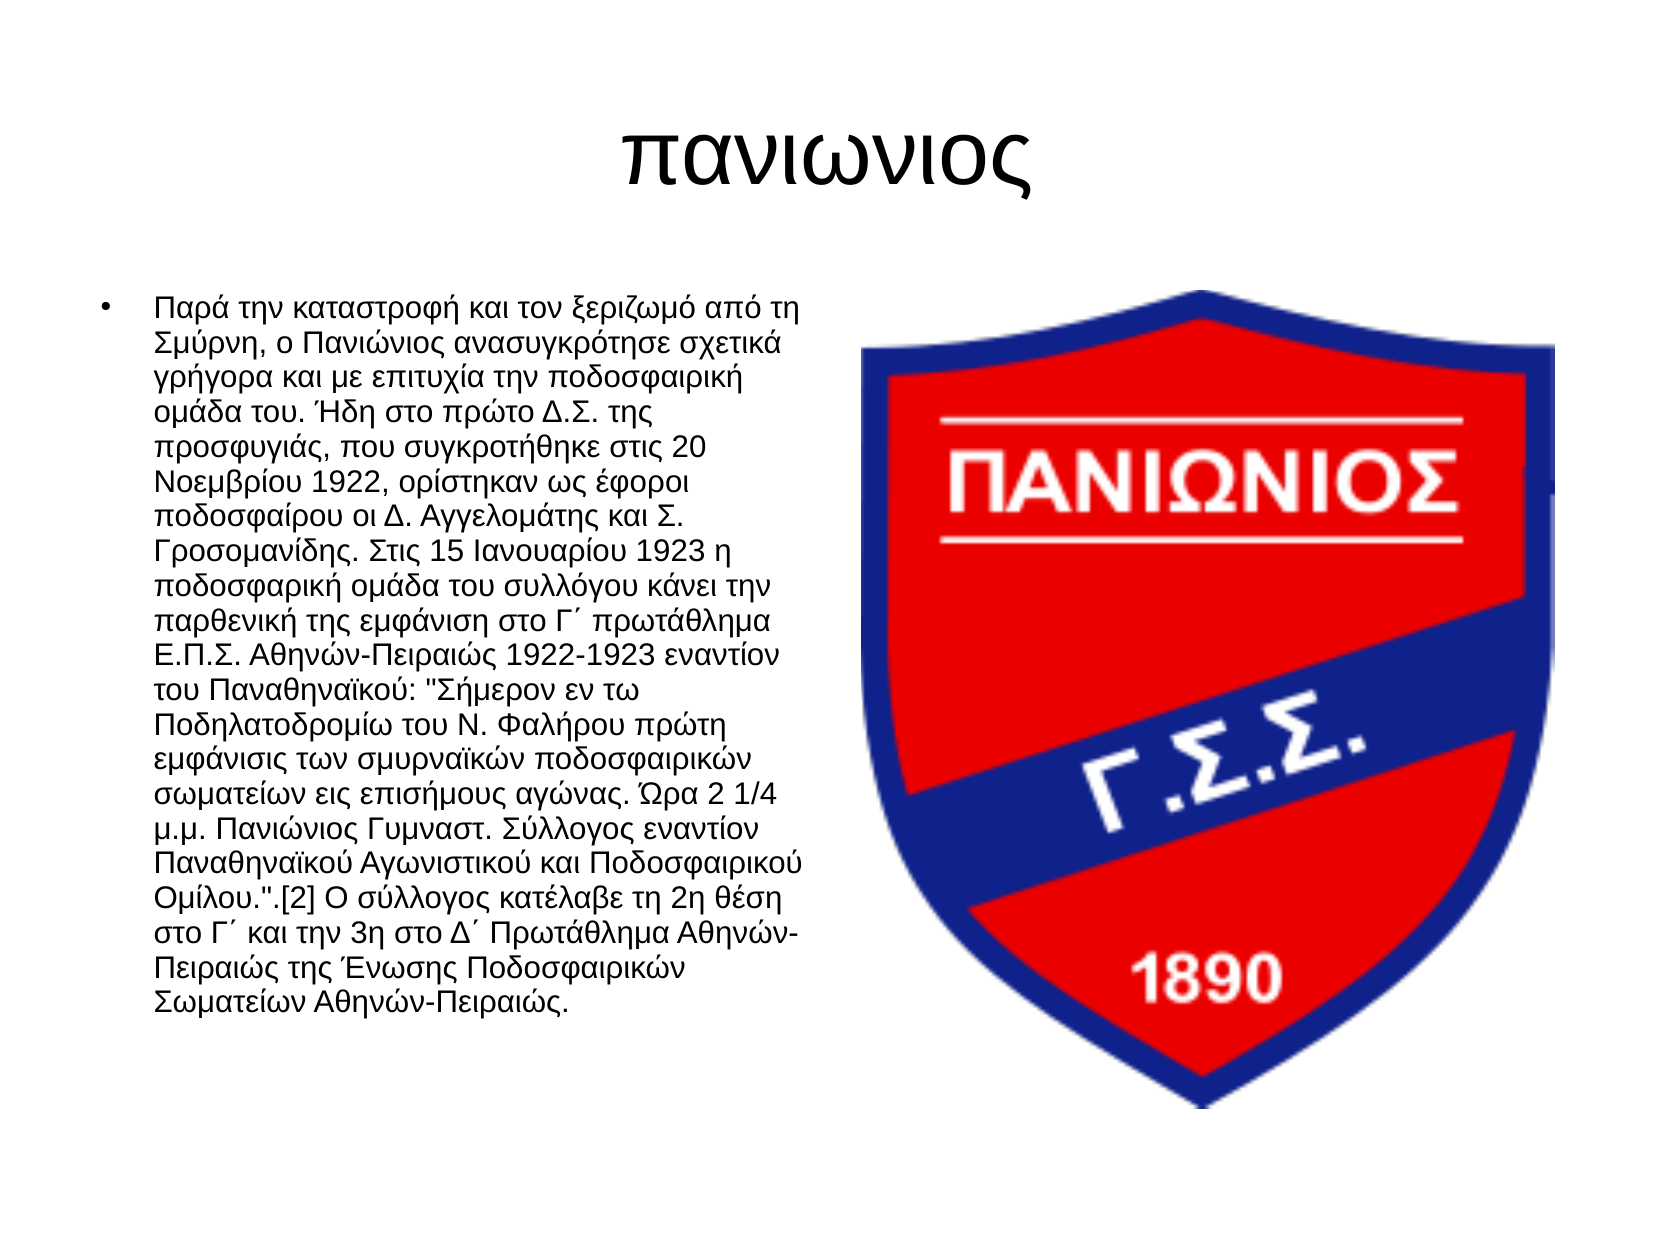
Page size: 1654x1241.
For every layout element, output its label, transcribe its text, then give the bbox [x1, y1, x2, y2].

title πανιωνιος [82, 56, 1571, 250]
list Παρά την καταστροφή και τον ξεριζωμό από τη Σμύρνη, ο Πανιώνιος ανασυγκρότησε σχετικά γρήγορα και με επιτυχία την ποδοσφαιρική ομάδα του. Ήδη στο πρώτο Δ.Σ. της προσφυγιάς, που συγκροτήθηκε στις 20 Νοεμβρίου 1922, ορίστηκαν ως έφοροι ποδοσφαίρου οι Δ. Αγγελομάτης και Σ. Γροσομανίδης. Στις 15 Ιανουαρίου 1923 η ποδοσφαρική ομάδα του συλλόγου κάνει την παρθενική της εμφάνιση στο Γ΄ πρωτάθλημα Ε.Π.Σ. Αθηνών-Πειραιώς 1922-1923 εναντίον του Παναθηναϊκού: "Σήμερον εν τω Ποδηλατοδρομίω του Ν. Φαλήρου πρώτη εμφάνισις των σμυρναϊκών ποδοσφαιρικών σωματείων εις επισήμους αγώνας. Ώρα 2 1/4 μ.μ. Πανιώνιος Γυμναστ. Σύλλογος εναντίον Παναθηναϊκού Αγωνιστικού και Ποδοσφαιρικού Ομίλου.".[2] Ο σύλλογος κατέλαβε τη 2η θέση στο Γ΄ και την 3η στο Δ΄ Πρωτάθλημα Αθηνών-Πειραιώς της Ένωσης Ποδοσφαιρικών Σωματείων Αθηνών-Πειραιώς. [82, 290, 809, 1094]
picture [861, 290, 1555, 1109]
